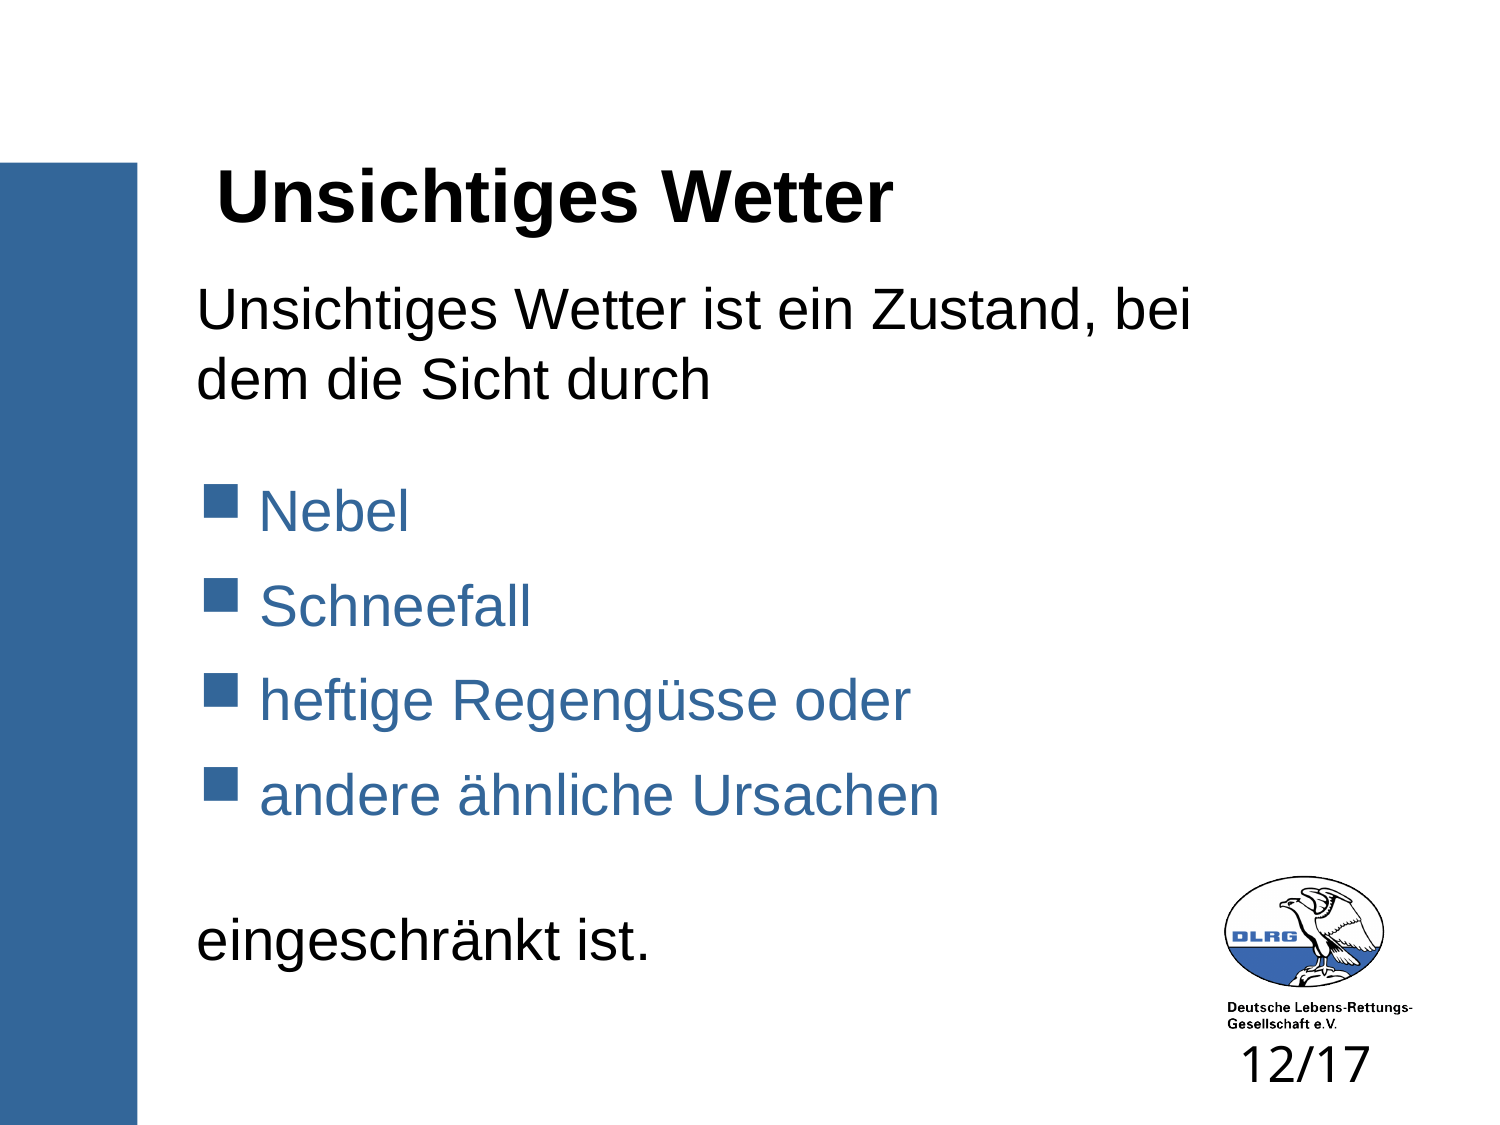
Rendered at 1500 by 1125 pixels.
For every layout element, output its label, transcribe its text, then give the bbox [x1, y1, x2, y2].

text_box Unsichtiges Wetter [201, 140, 911, 246]
text_box <Nummer>/17 [1224, 1025, 1500, 1104]
text_box Nebel Schneefall heftige Regengüsse oder andere ähnliche Ursachen [184, 441, 1500, 852]
text_box eingeschränkt ist. [182, 895, 667, 980]
picture [1224, 874, 1413, 1025]
text_box Unsichtiges Wetter ist ein Zustand, bei dem die Sicht durch [182, 263, 1337, 419]
